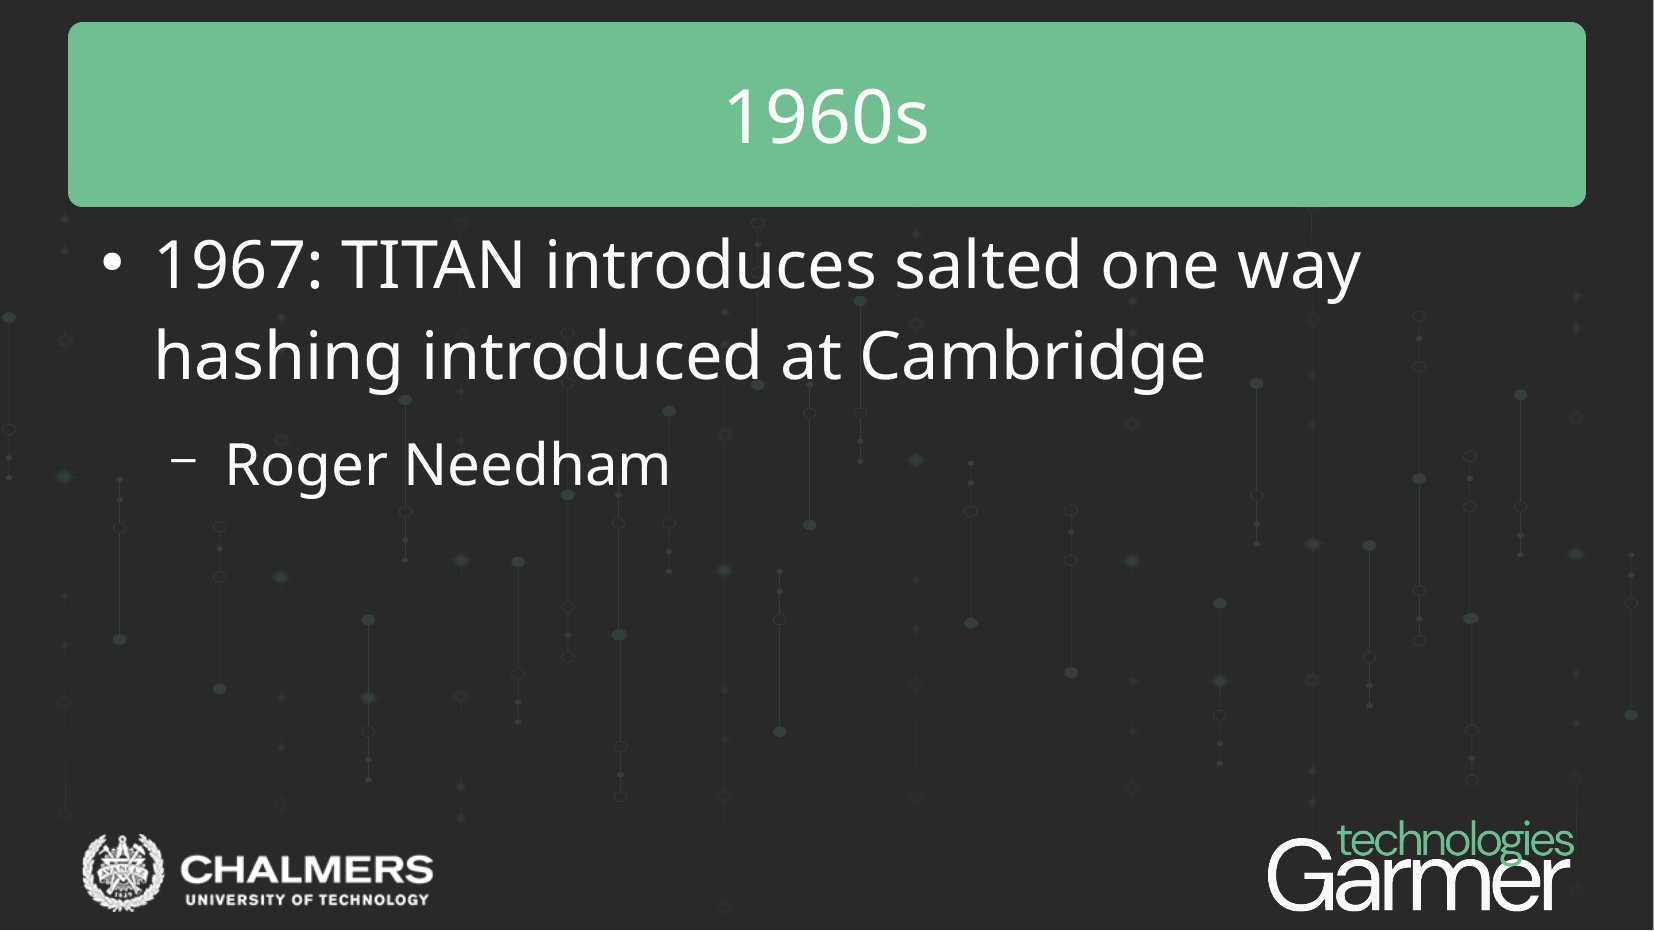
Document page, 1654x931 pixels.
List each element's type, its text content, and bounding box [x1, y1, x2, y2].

title 1960s [82, 37, 1571, 193]
list 1967: TITAN introduces salted one way hashing introduced at Cambridge Roger Needham [82, 217, 1571, 758]
picture [82, 834, 443, 912]
picture [1246, 807, 1607, 912]
